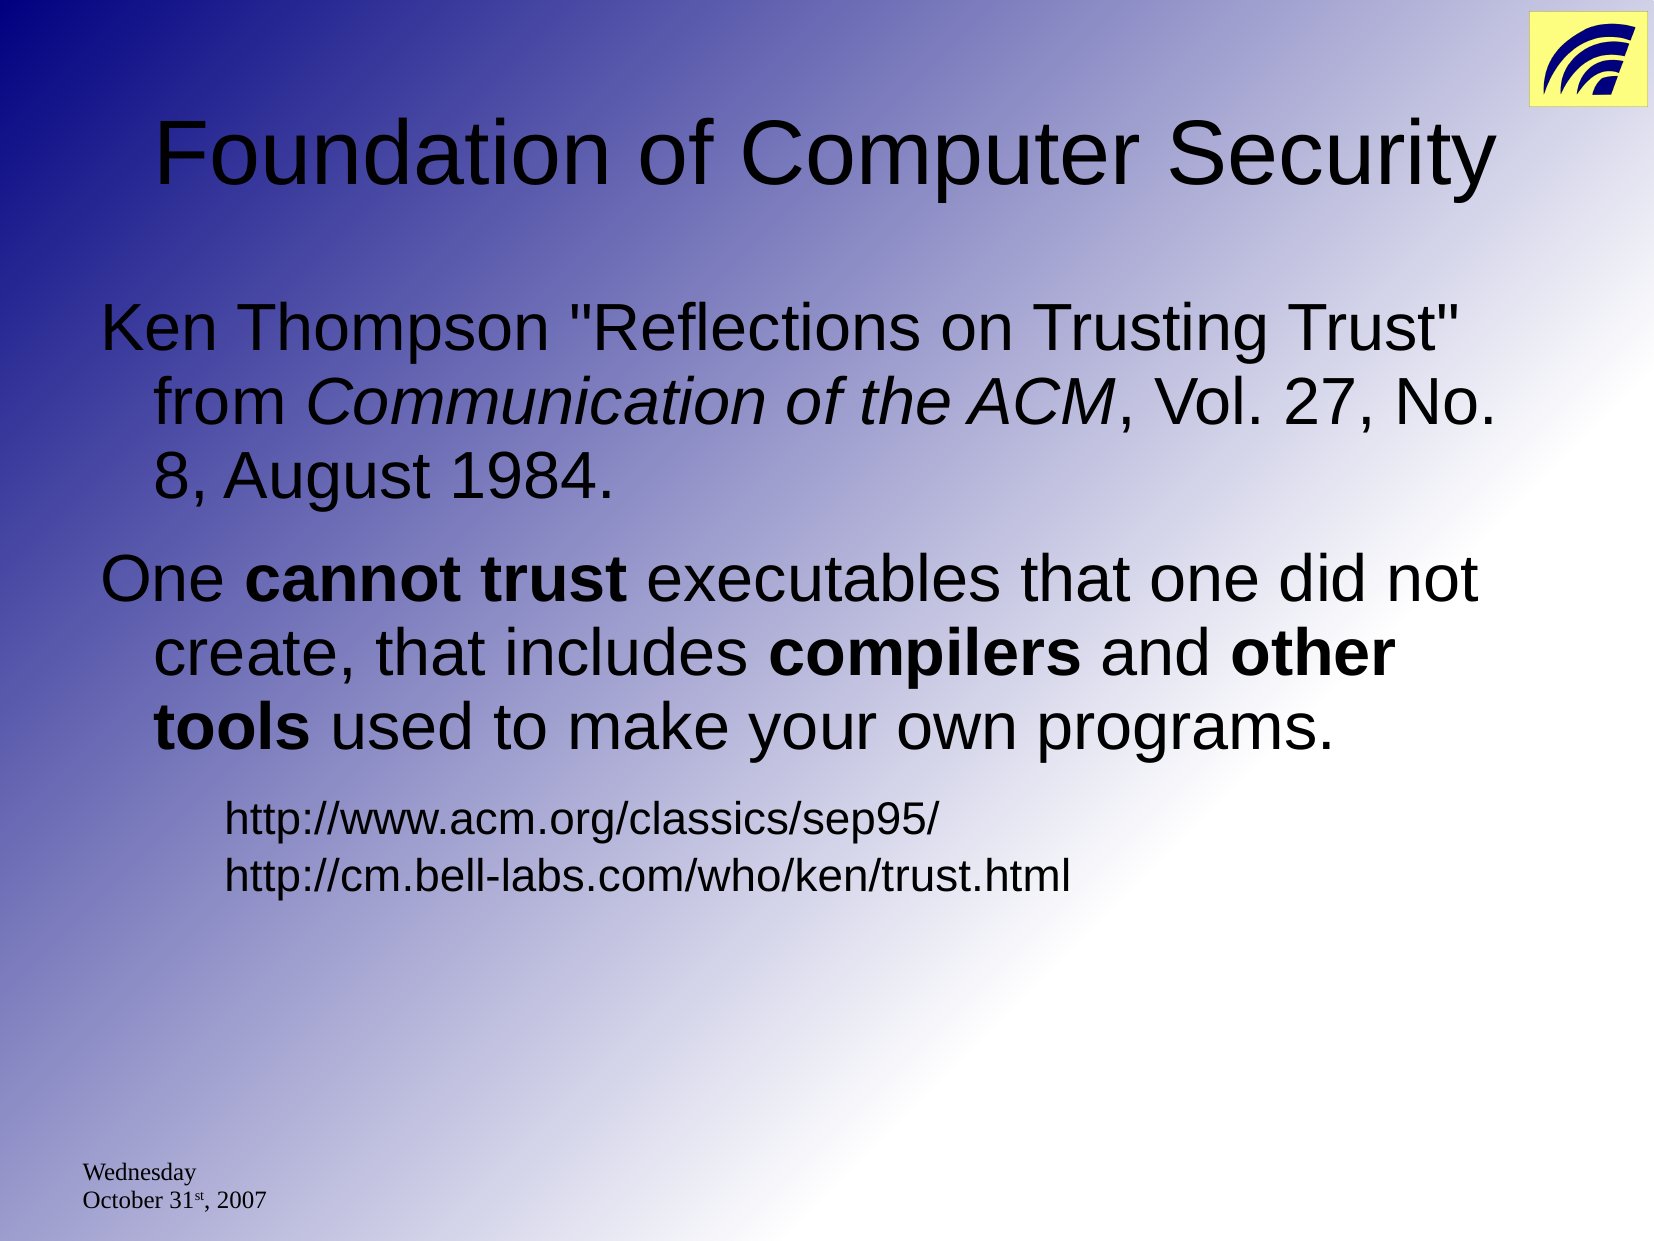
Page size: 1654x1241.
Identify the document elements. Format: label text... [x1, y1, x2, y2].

picture [1529, 11, 1648, 107]
title Foundation of Computer Security [82, 56, 1571, 250]
list Ken Thompson "Reflections on Trusting Trust" from Communication of the ACM, Vol. 27, No. 8, August 1984. One cannot trust executables that one did not create, that includes compilers and other tools used to make your own programs. http://www.acm.org/classics/sep95/ http://cm.bell-labs.com/who/ken/trust.html [82, 290, 1571, 1094]
